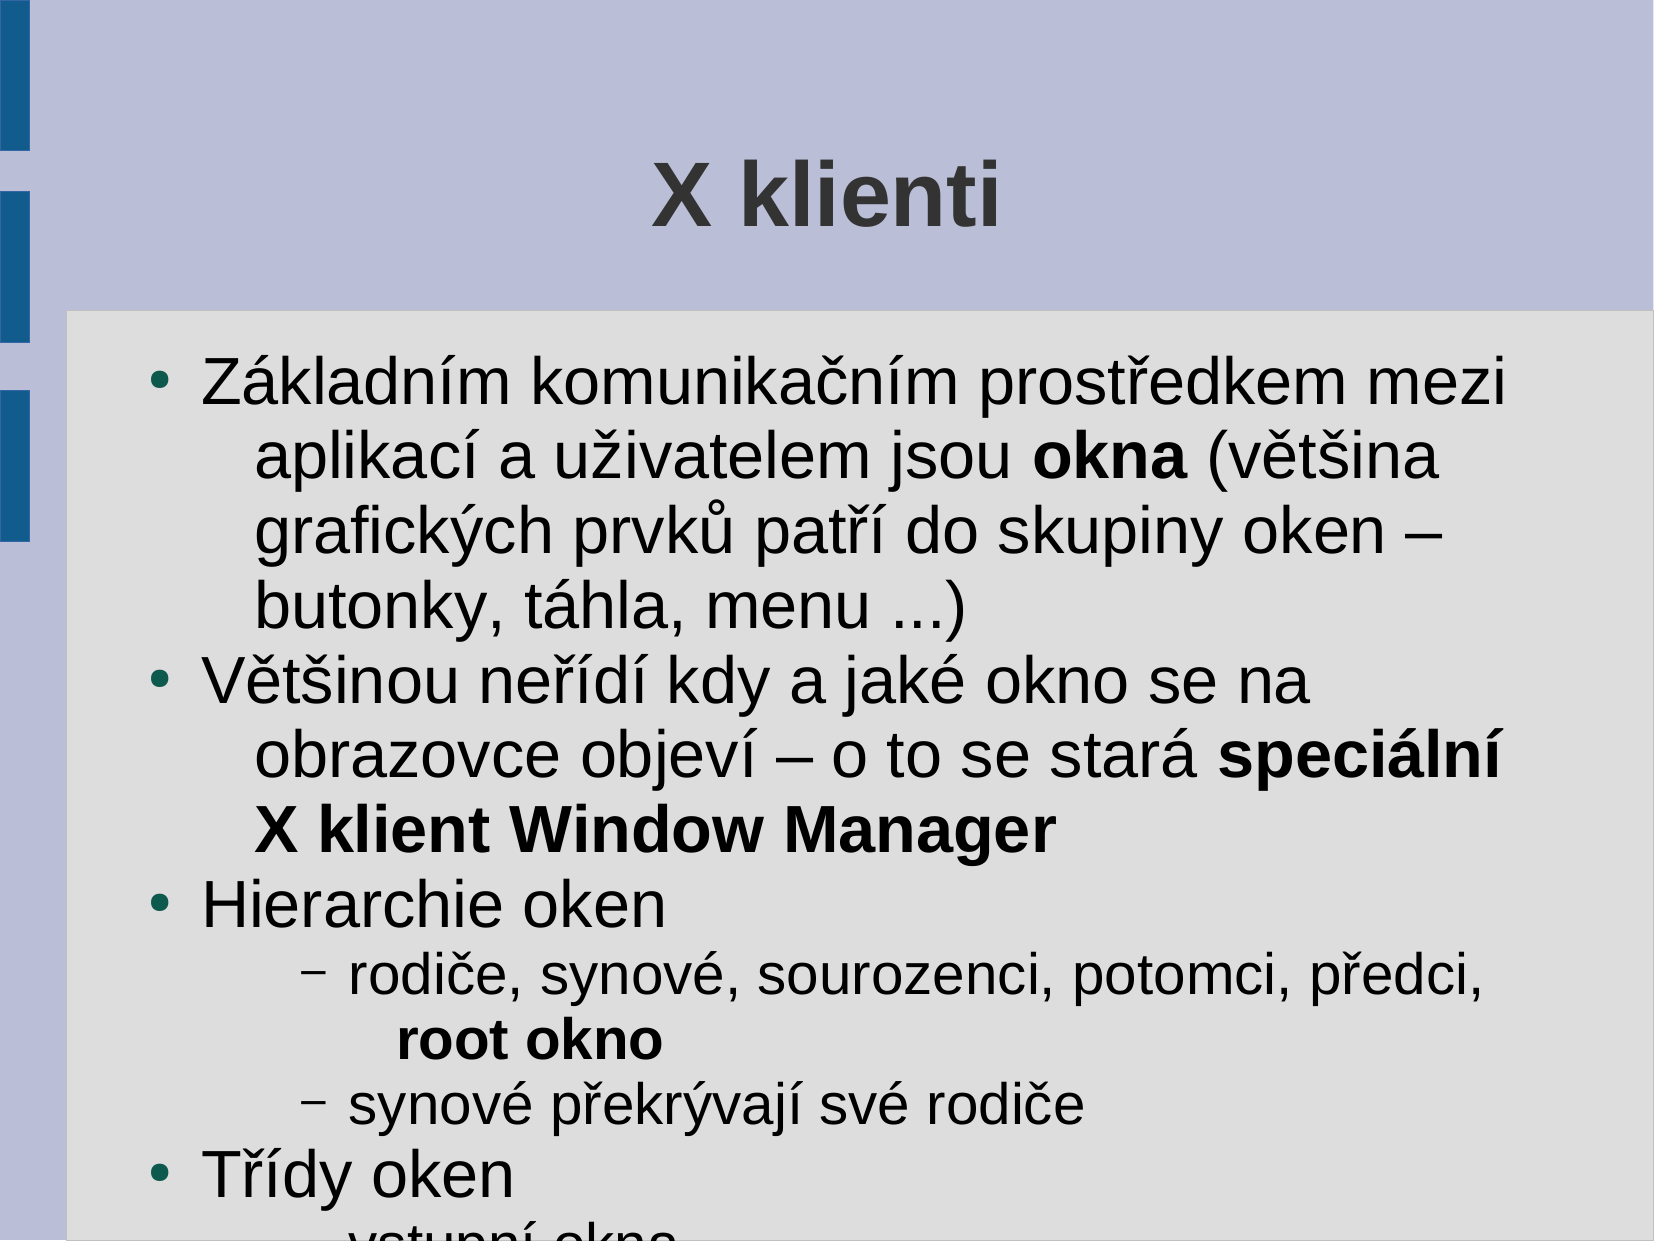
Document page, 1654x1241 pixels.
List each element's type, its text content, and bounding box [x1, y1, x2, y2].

list Základním komunikačním prostředkem mezi aplikací a uživatelem jsou okna (většina grafických prvků patří do skupiny oken – butonky, táhla, menu ...) Většinou neřídí kdy a jaké okno se na obrazovce objeví – o to se stará speciální X klient Window Manager Hierarchie oken rodiče, synové, sourozenci, potomci, předci, root okno synové překrývají své rodiče Třídy oken vstupní okna vstupně-výstupní okna [112, 343, 1538, 1225]
title X klienti [121, 91, 1534, 299]
